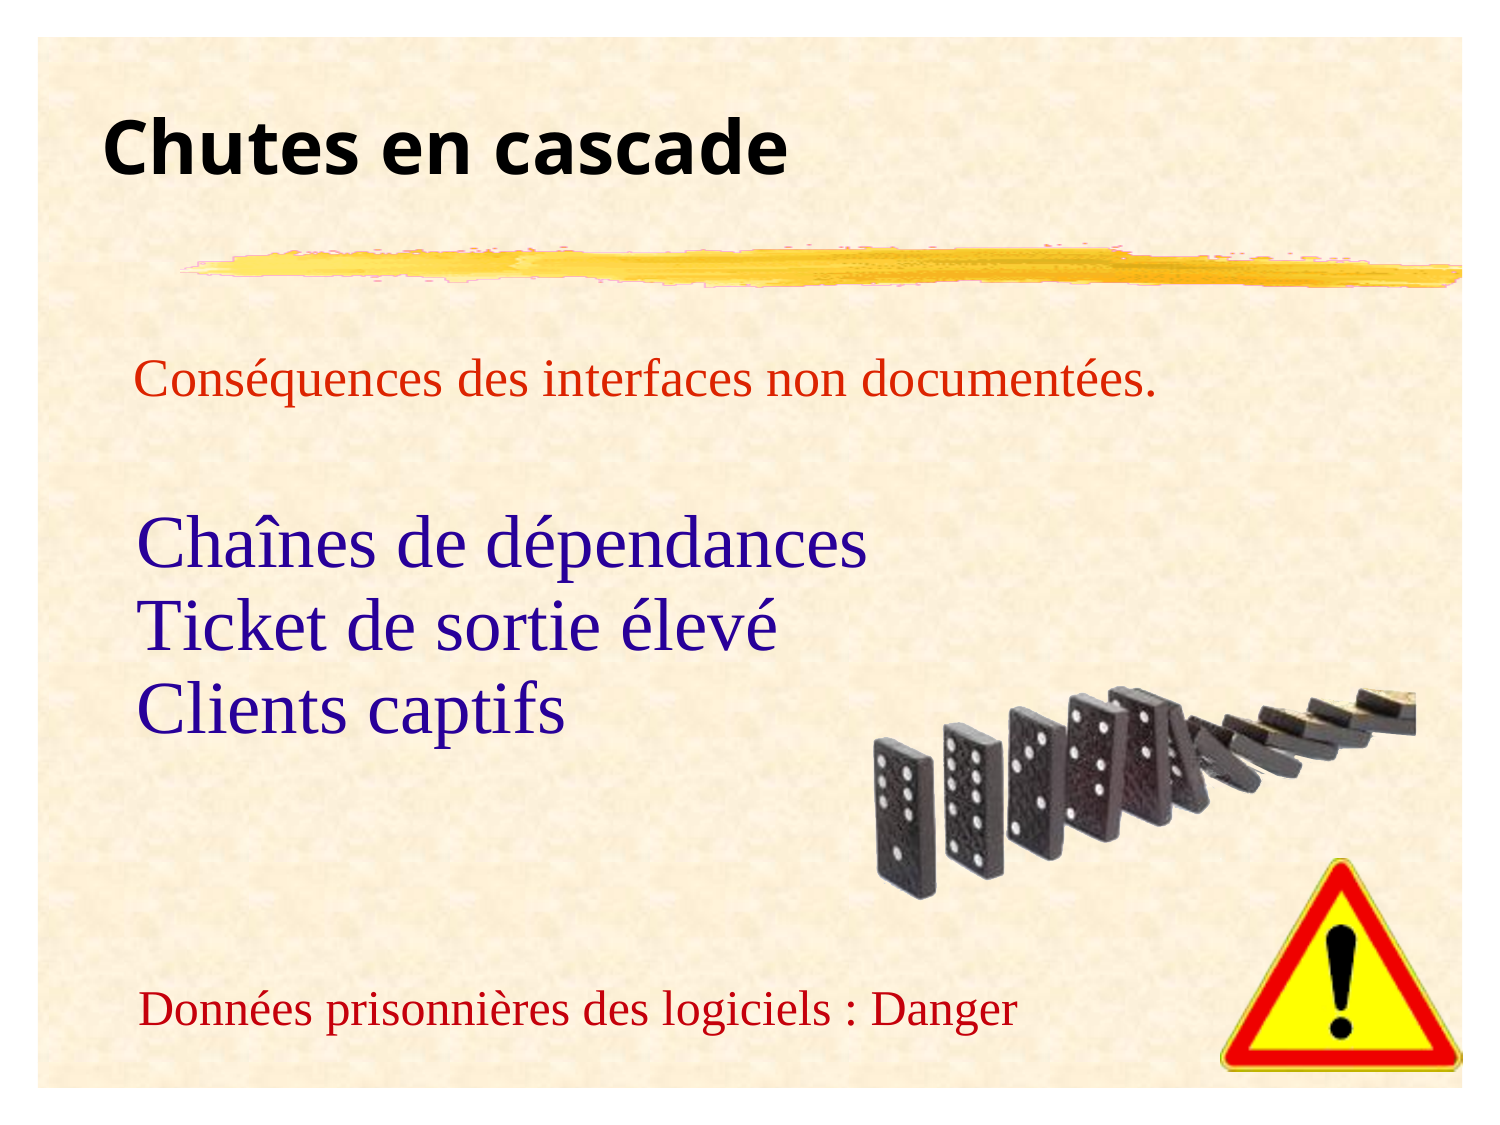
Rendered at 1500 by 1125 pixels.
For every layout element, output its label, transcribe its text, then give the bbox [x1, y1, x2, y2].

text_box Chaînes de dépendances Ticket de sortie élevé Clients captifs [124, 500, 1003, 834]
text_box Conséquences des interfaces non documentées. [122, 347, 1450, 414]
text_box Données prisonnières des logiciels : Danger [126, 981, 1219, 1042]
picture [37, 37, 1463, 1088]
title Chutes en cascade [101, 39, 1312, 253]
